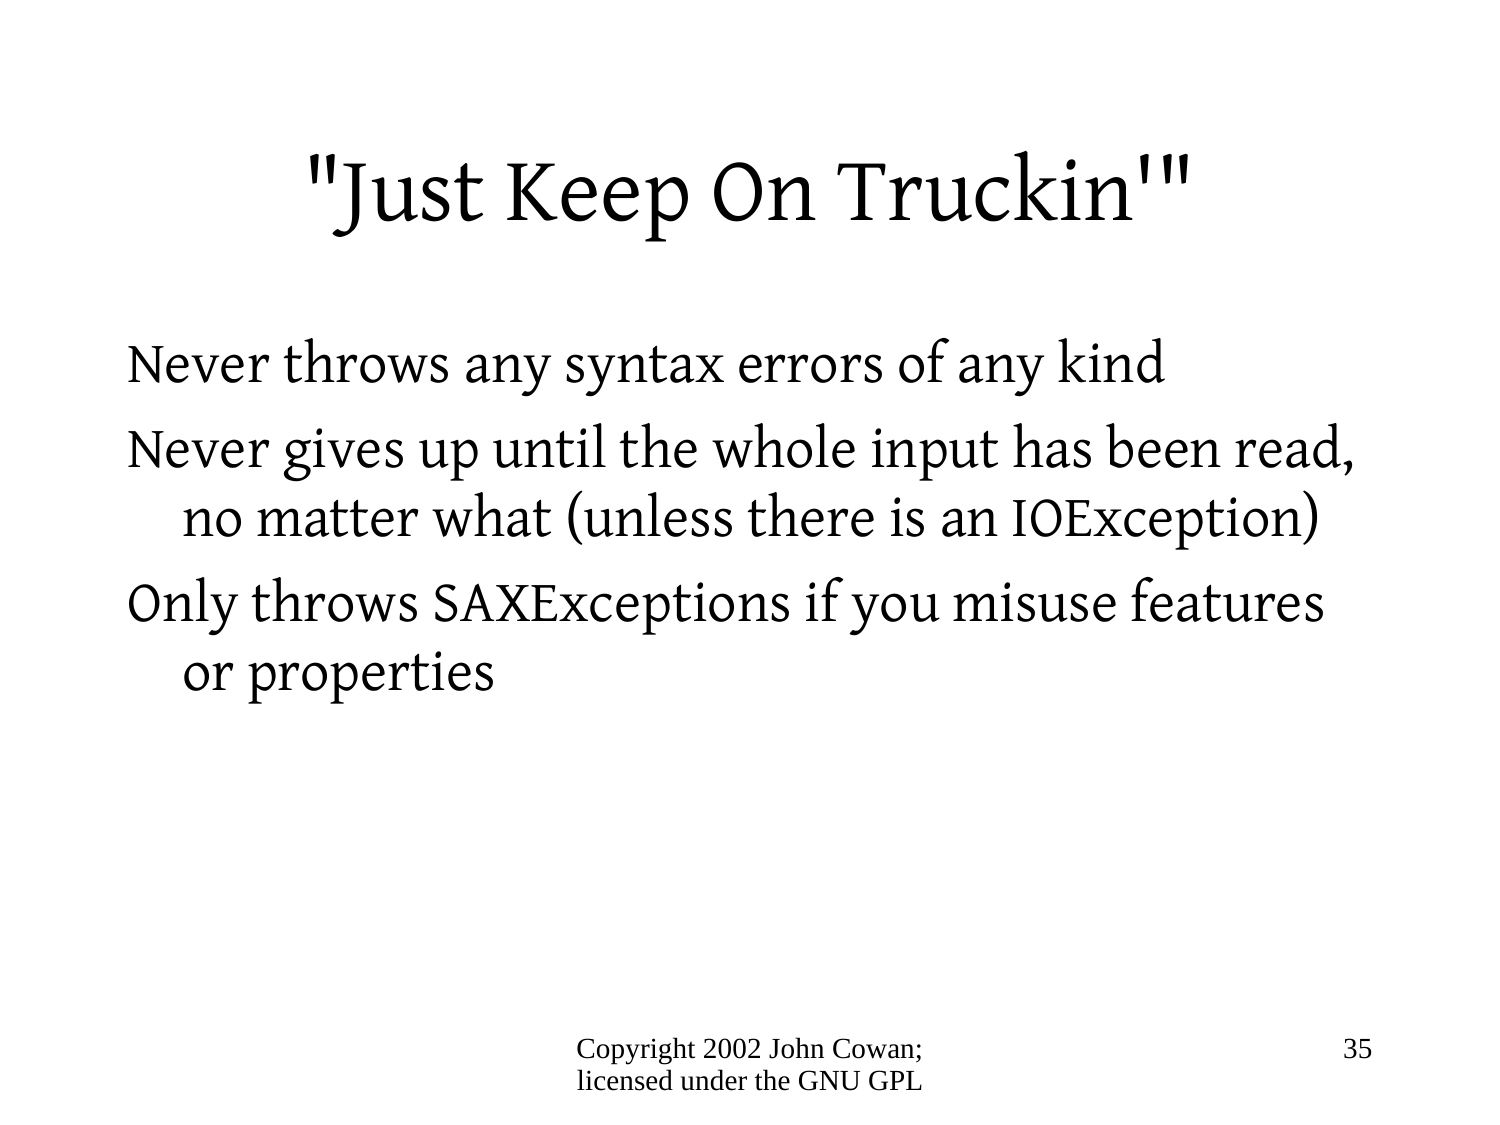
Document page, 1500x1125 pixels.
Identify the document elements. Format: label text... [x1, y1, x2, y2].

list Never throws any syntax errors of any kind Never gives up until the whole input has been read, no matter what (unless there is an IOException) Only throws SAXExceptions if you misuse features or properties [112, 324, 1388, 1000]
title "Just Keep On Truckin'" [112, 99, 1388, 288]
text_box Copyright 2002 John Cowan; licensed under the GNU GPL [512, 1025, 988, 1107]
text_box 35 [1074, 1025, 1388, 1074]
